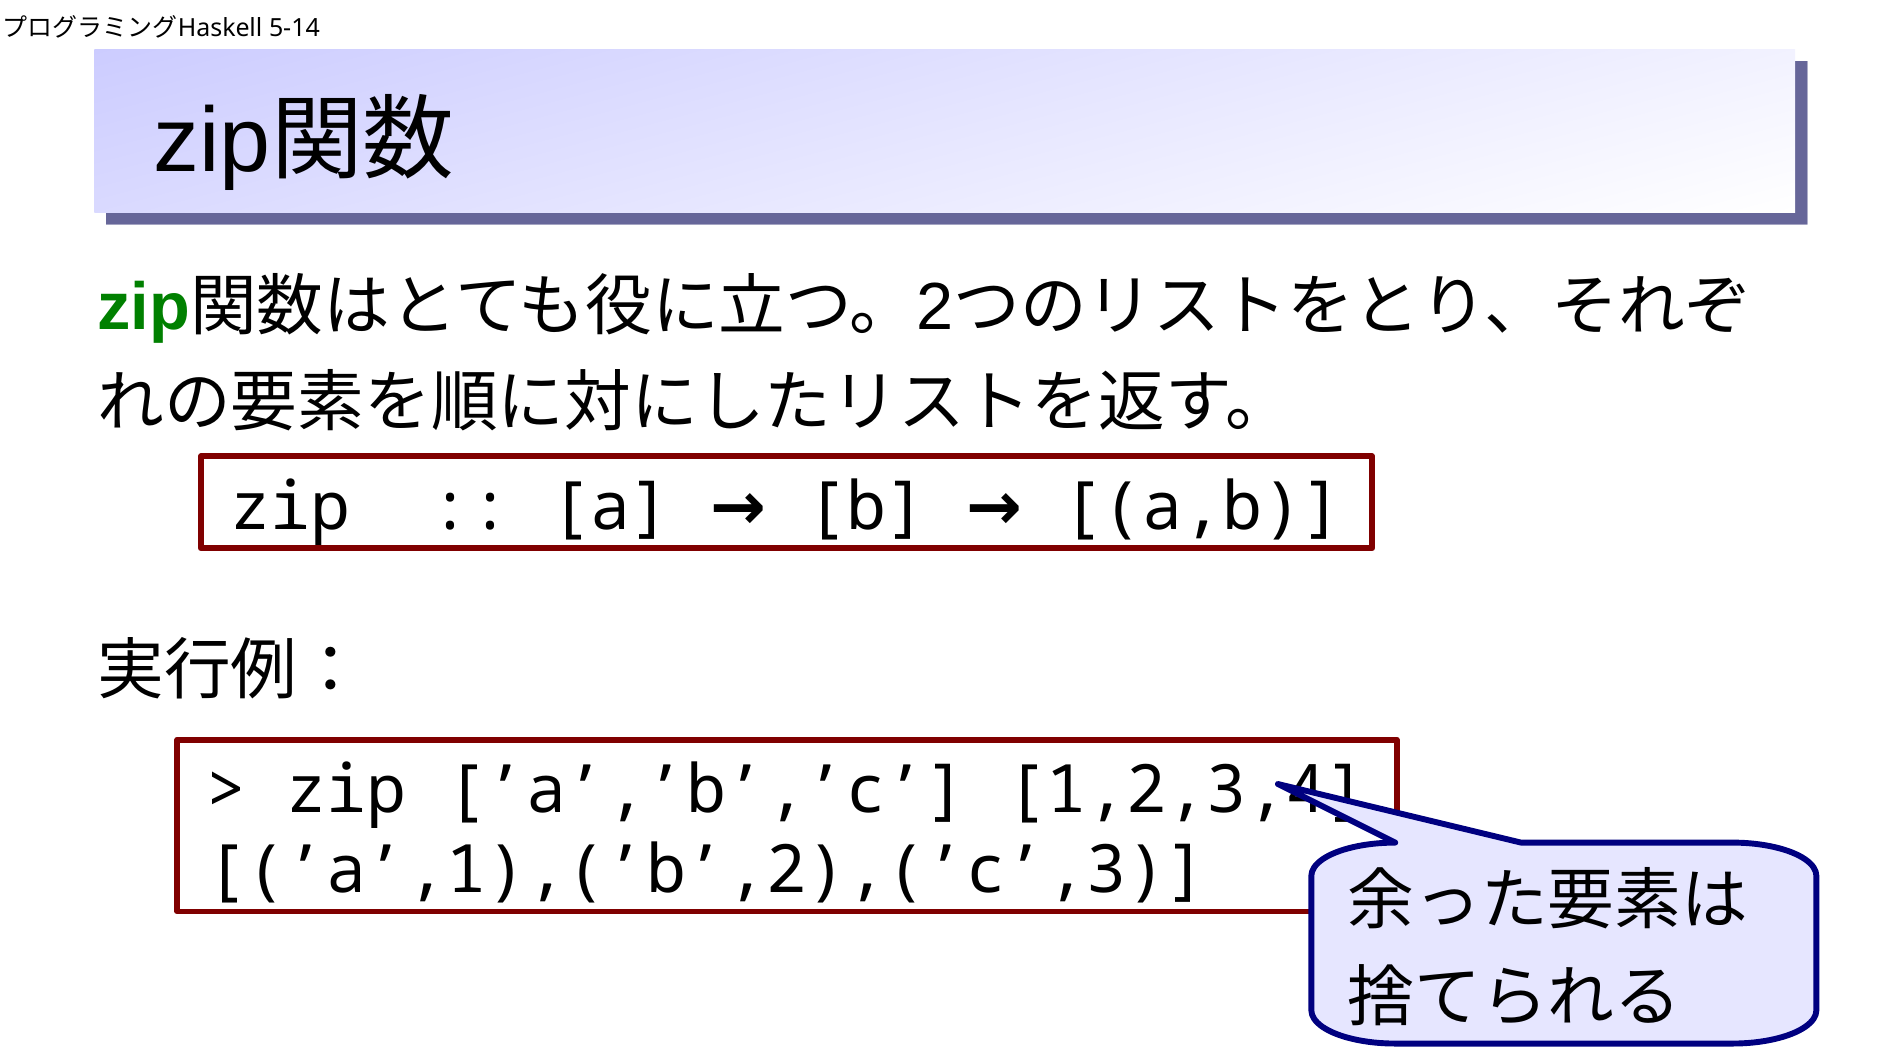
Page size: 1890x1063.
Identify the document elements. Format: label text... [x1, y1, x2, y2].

text_box zip :: [a] → [b] → [(a,b)] [200, 456, 1373, 549]
text_box 余った要素は捨てられる [1277, 784, 1817, 1044]
list 実行例： [94, 613, 1796, 686]
title zip関数 [94, 49, 1796, 213]
list zip関数はとても役に立つ。2つのリストをとり、それぞれの要素を順に対にしたリストを返す。 [94, 248, 1796, 397]
text_box > zip [’a’,’b’,’c’] [1,2,3,4] [(’a’,1),(’b’,2),(’c’,3)] [177, 739, 1397, 912]
